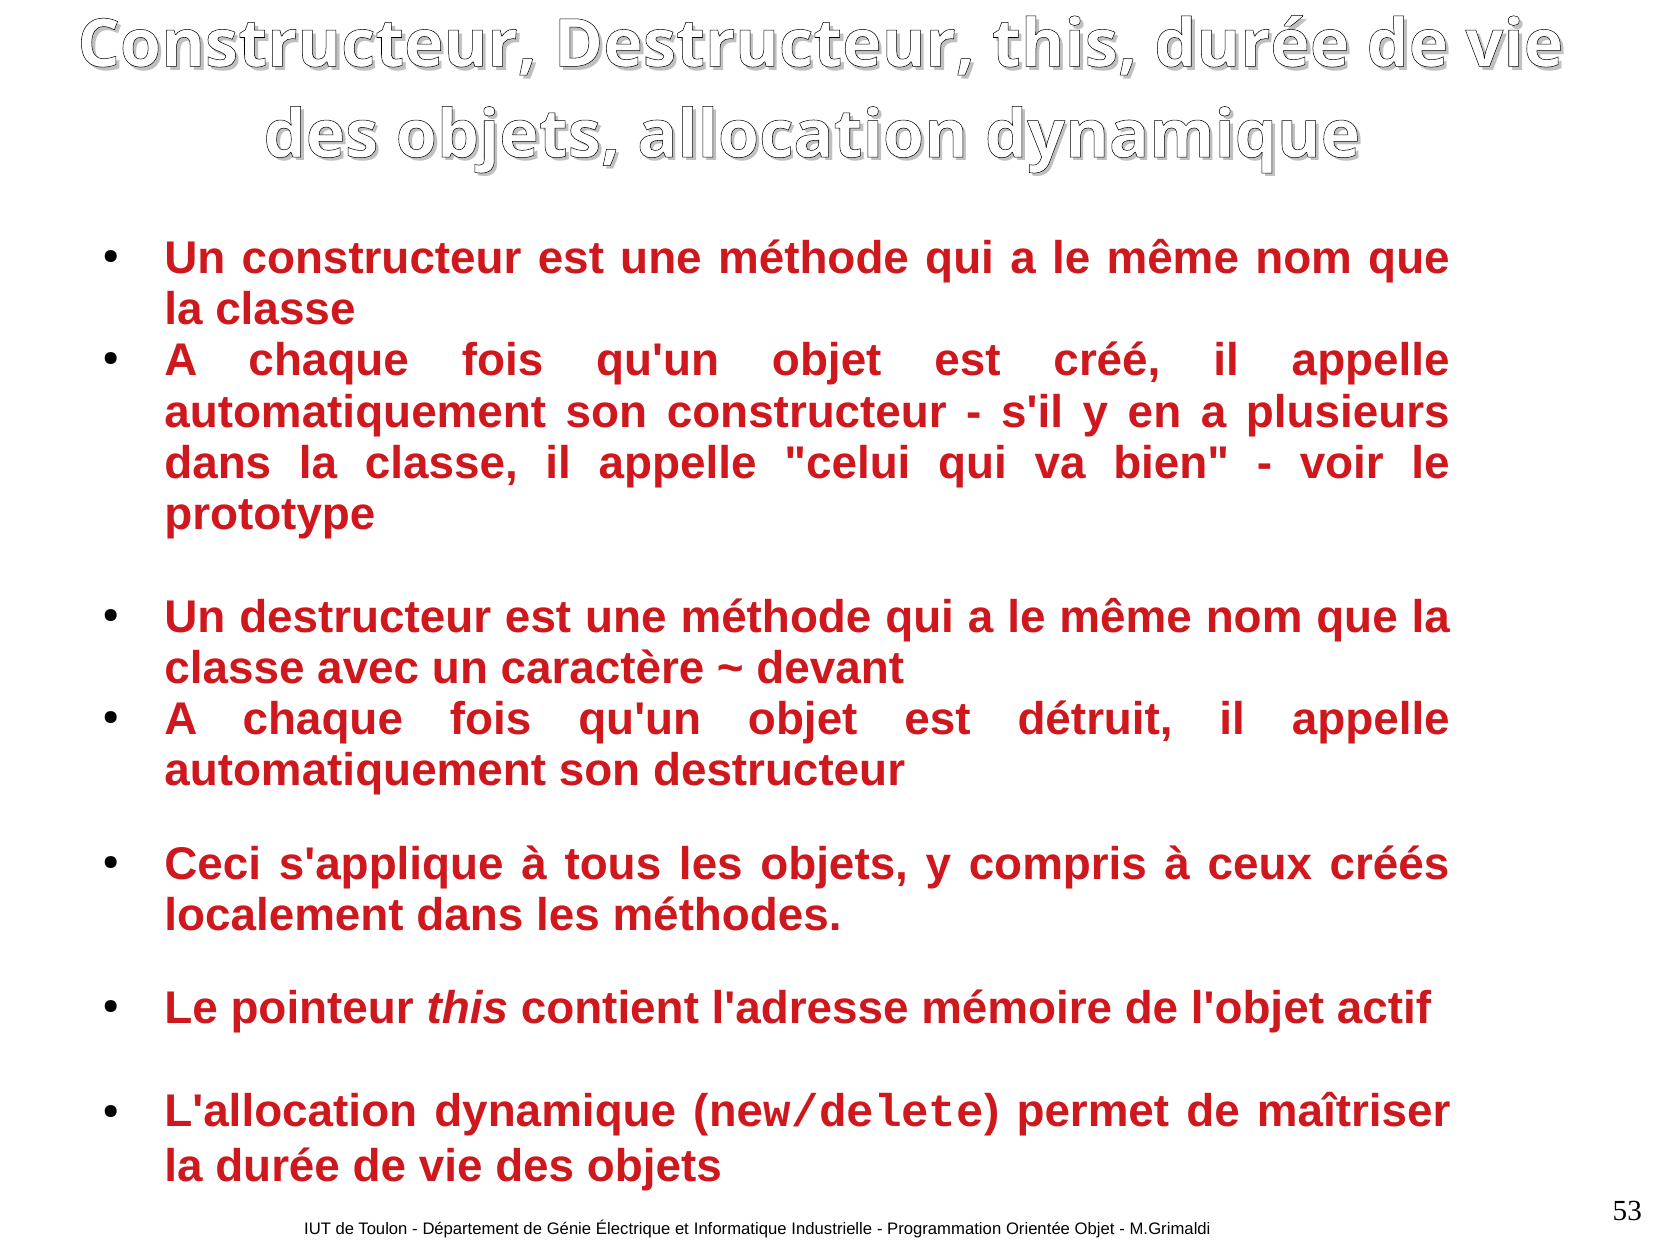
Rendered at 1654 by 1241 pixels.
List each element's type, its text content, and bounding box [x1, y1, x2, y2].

text_box Un constructeur est une méthode qui a le même nom que la classe A chaque fois qu'un objet est créé, il appelle automatiquement son constructeur - s'il y en a plusieurs dans la classe, il appelle "celui qui va bien" - voir le prototype Un destructeur est une méthode qui a le même nom que la classe avec un caractère ~ devant A chaque fois qu'un objet est détruit, il appelle automatiquement son destructeur Ceci s'applique à tous les objets, y compris à ceux créés localement dans les méthodes. Le pointeur this contient l'adresse mémoire de l'objet actif L'allocation dynamique (new/delete) permet de maîtriser la durée de vie des objets [82, 224, 1524, 1099]
title Constructeur, Destructeur, this, durée de vie des objets, allocation dynamique [76, 0, 1565, 193]
